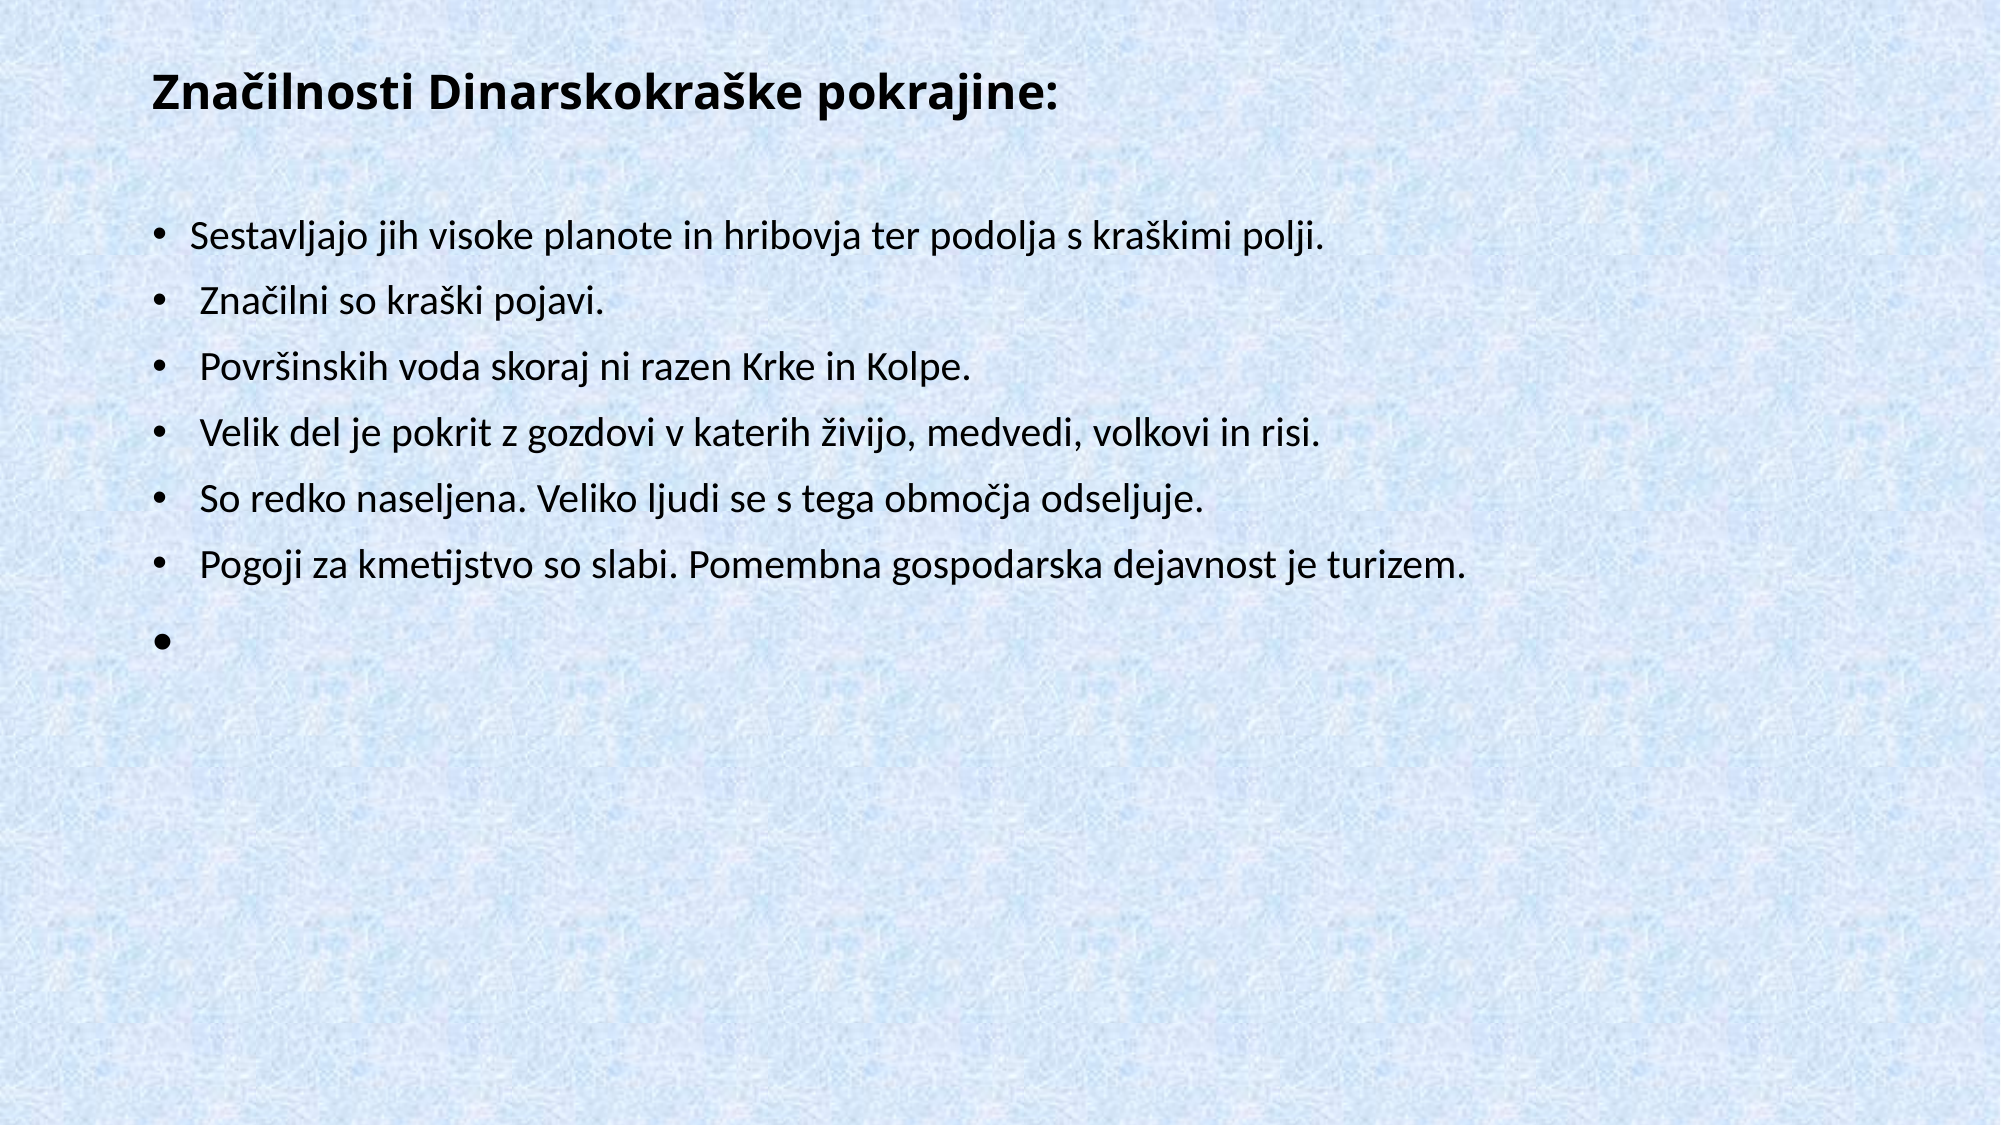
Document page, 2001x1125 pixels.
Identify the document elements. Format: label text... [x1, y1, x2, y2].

title Značilnosti Dinarskokraške pokrajine: [137, 59, 1863, 205]
list Sestavljajo jih visoke planote in hribovja ter podolja s kraškimi polji. Značilni so kraški pojavi. Površinskih voda skoraj ni razen Krke in Kolpe. Velik del je pokrit z gozdovi v katerih živijo, medvedi, volkovi in risi. So redko naseljena. Veliko ljudi se s tega območja odseljuje. Pogoji za kmetijstvo so slabi. Pomembna gospodarska dejavnost je turizem. [137, 205, 1863, 803]
